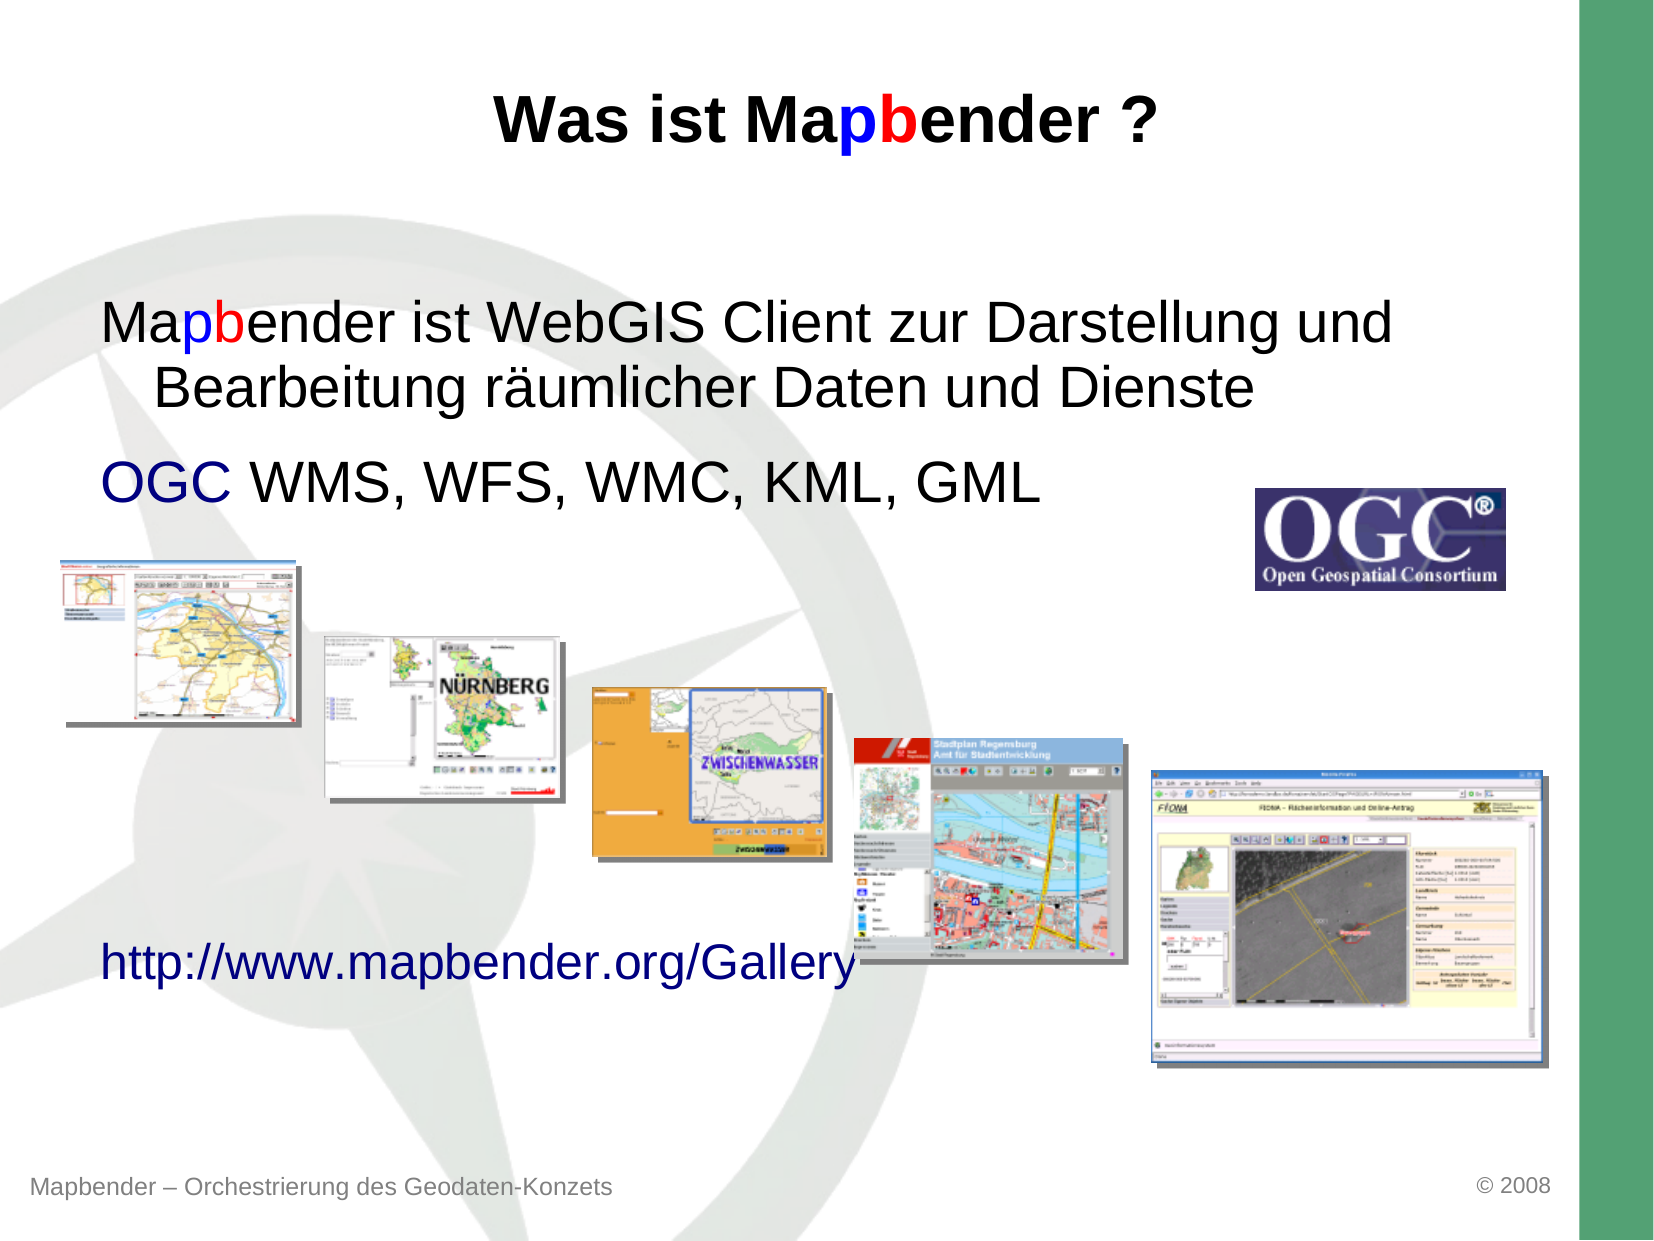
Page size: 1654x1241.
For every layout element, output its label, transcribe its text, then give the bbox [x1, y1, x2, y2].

list Mapbender ist WebGIS Client zur Darstellung und Bearbeitung räumlicher Daten und Dienste OGC WMS, WFS, WMC, KML, GML http://www.mapbender.org/Gallery [82, 290, 1571, 1156]
picture [0, 192, 1020, 1241]
picture [324, 636, 560, 798]
picture [1151, 770, 1543, 1063]
picture [854, 738, 1123, 959]
picture [592, 687, 827, 857]
title Was ist Mapbender ? [82, 31, 1571, 207]
picture [1255, 488, 1506, 591]
